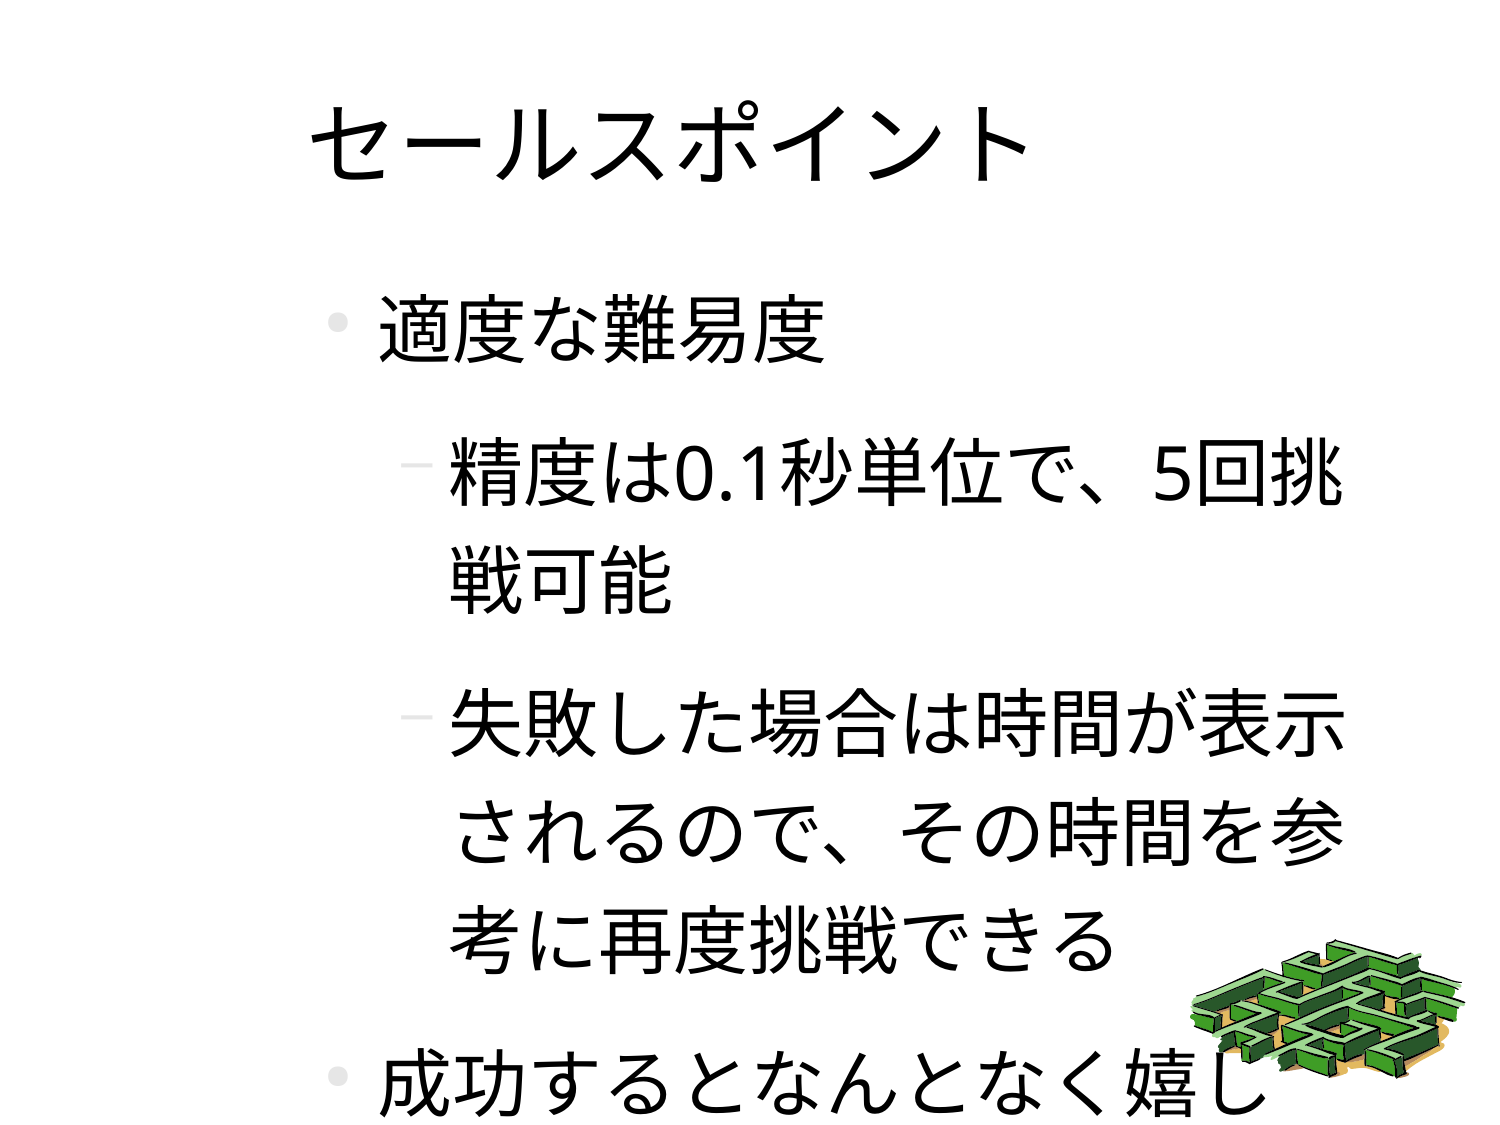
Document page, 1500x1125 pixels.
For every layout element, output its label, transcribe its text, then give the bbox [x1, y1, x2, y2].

title セールスポイント [292, 45, 1426, 233]
list 適度な難易度 精度は0.1秒単位で、5回挑戦可能 失敗した場合は時間が表示されるので、その時間を参考に再度挑戦できる 成功するとなんとなく嬉しい！ [292, 262, 1426, 1006]
